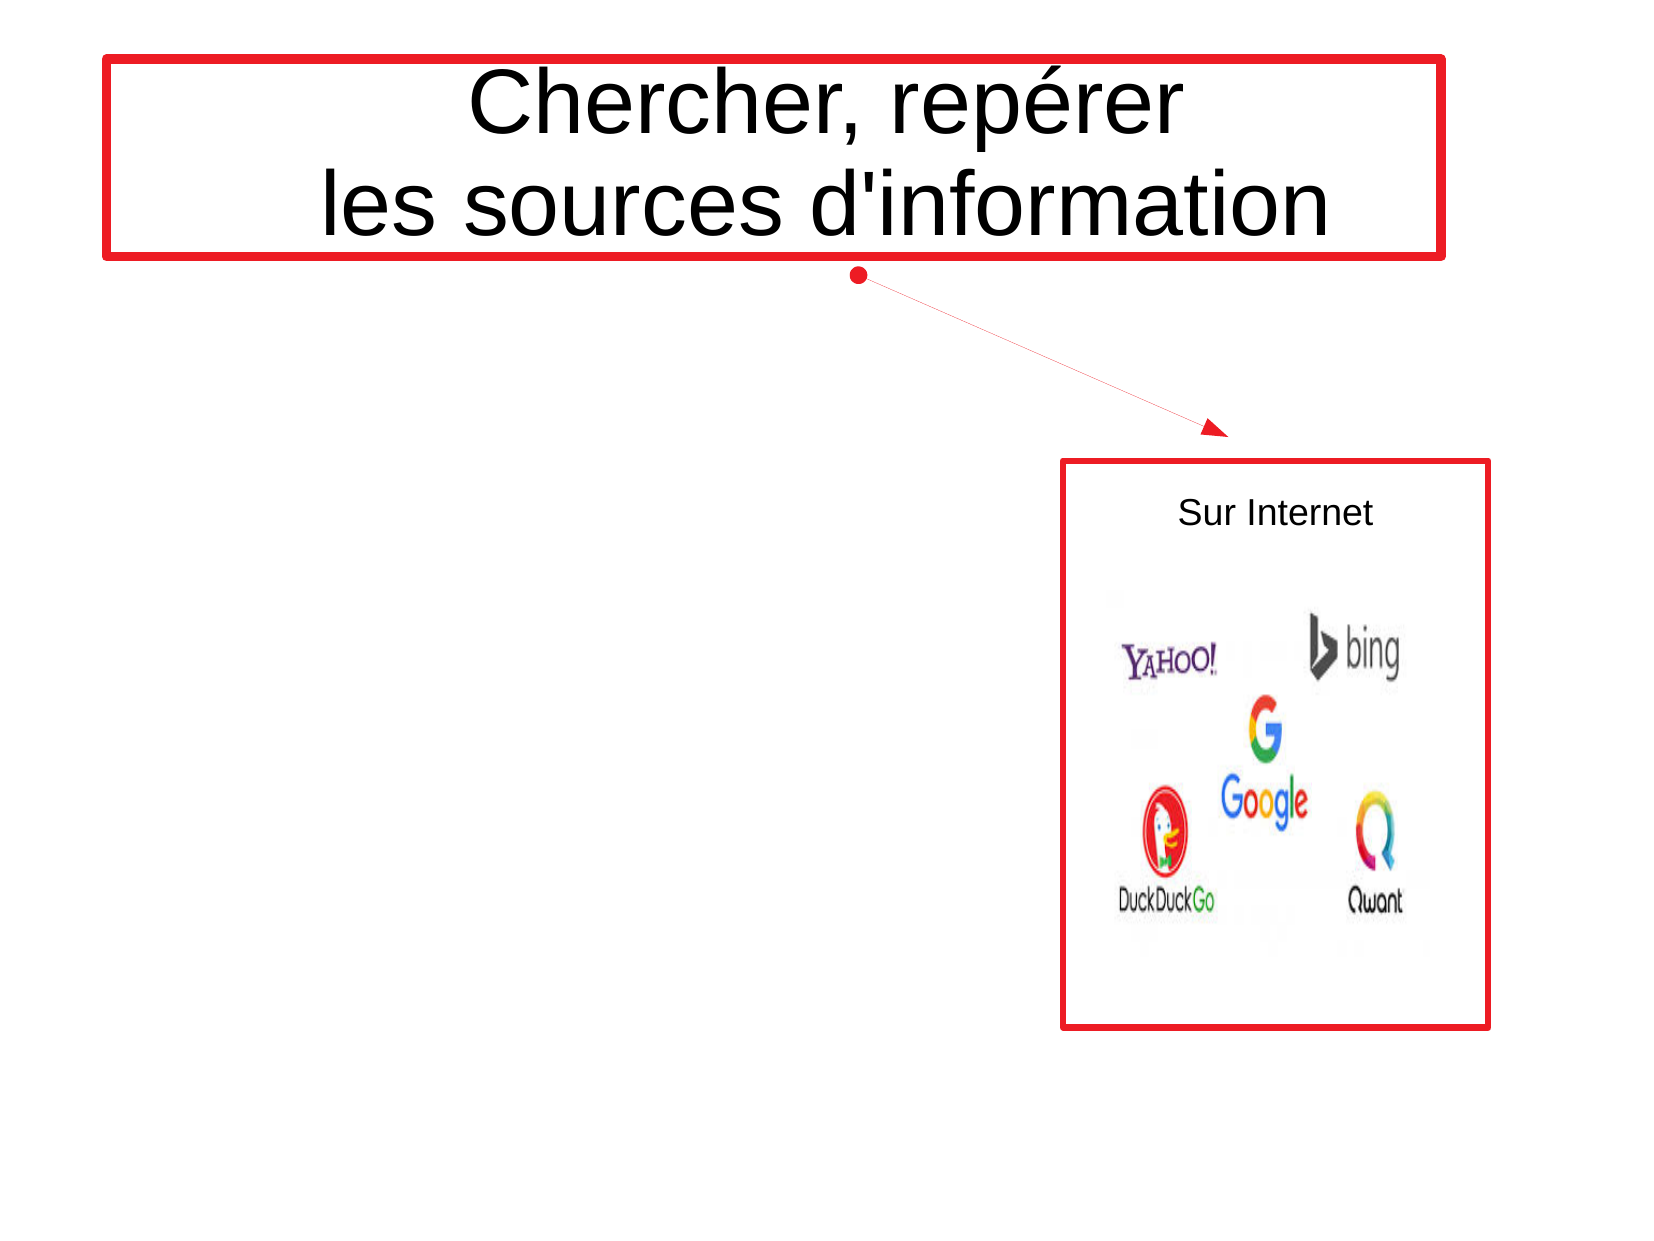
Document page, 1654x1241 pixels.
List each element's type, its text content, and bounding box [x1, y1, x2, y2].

list [1066, 464, 1485, 1010]
list [82, 290, 1571, 1010]
text_box Sur Internet [1086, 484, 1465, 542]
title Chercher, repérer les sources d'information [111, 64, 1436, 252]
title Chercher, repérer les sources d'information [82, 49, 1571, 257]
picture [1106, 590, 1430, 957]
